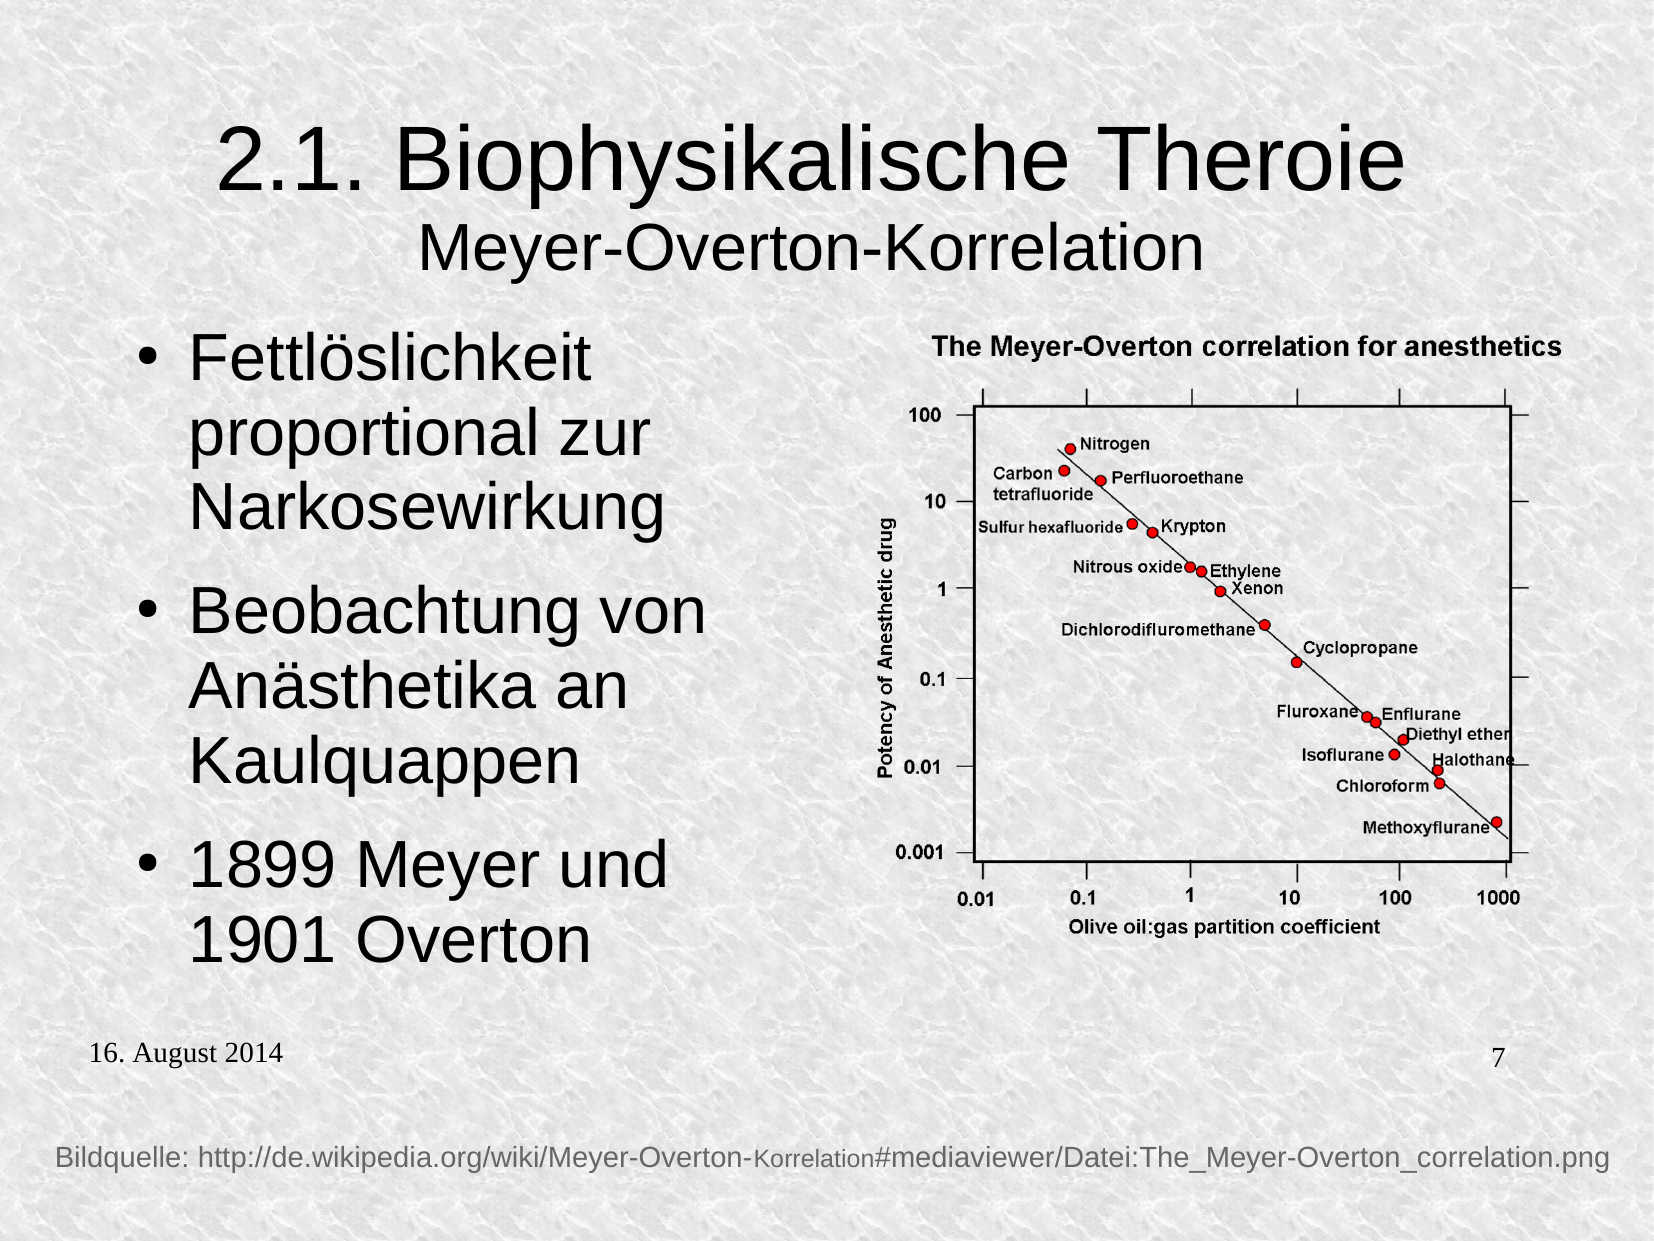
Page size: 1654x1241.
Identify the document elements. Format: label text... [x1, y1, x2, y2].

picture [0, 0, 1654, 1241]
text_box Bildquelle: http://de.wikipedia.org/wiki/Meyer-Overton-Korrelation#mediaviewer/Datei:The_Meyer-Overton_correlation.png [39, 1133, 1624, 1182]
title 2.1. Biophysikalische Theroie Meyer-Overton-Korrelation [118, 107, 1506, 285]
list Fettlöslichkeit proportional zur Narkosewirkung Beobachtung von Anästhetika an Kaulquappen 1899 Meyer und 1901 Overton [118, 319, 827, 977]
